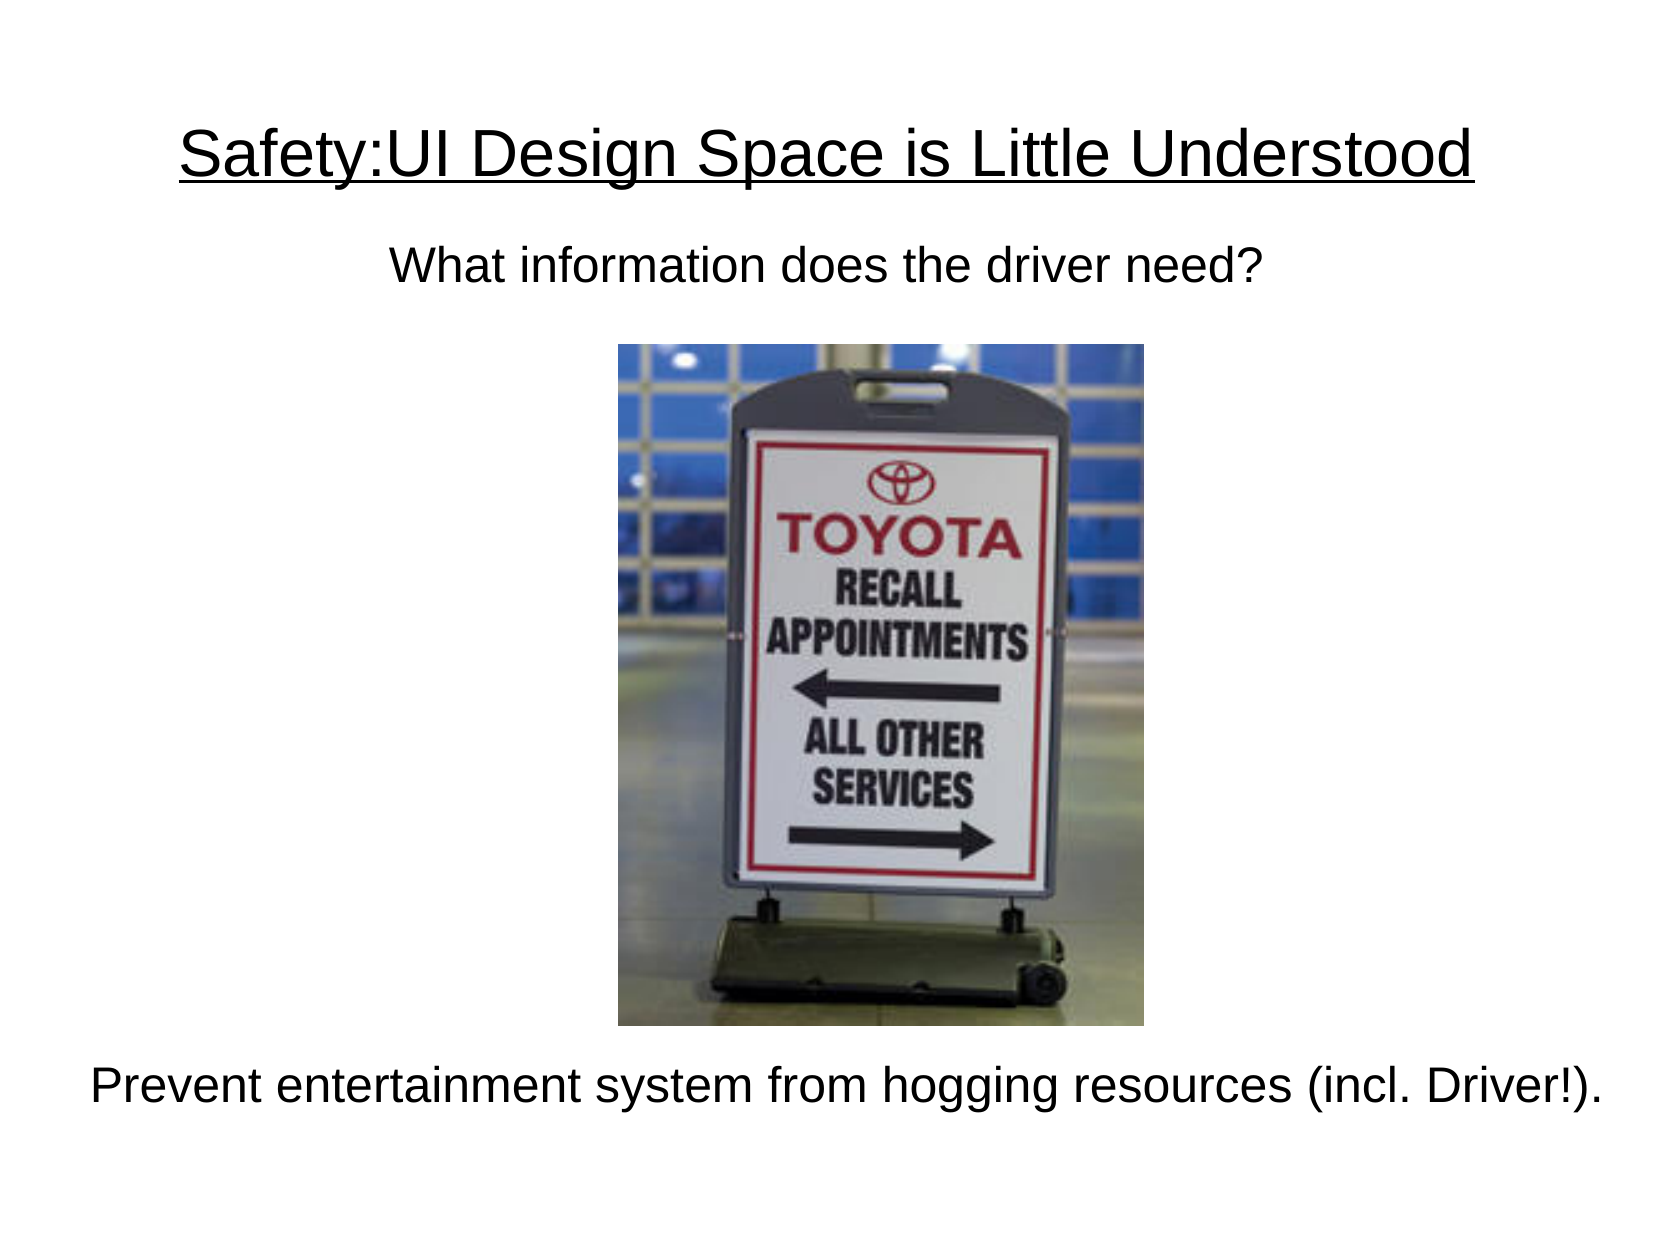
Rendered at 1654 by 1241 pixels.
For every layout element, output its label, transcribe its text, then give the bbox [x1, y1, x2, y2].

title Safety:UI Design Space is Little Understood [82, 49, 1571, 257]
picture [618, 344, 1144, 1027]
text_box What information does the driver need? [373, 229, 1280, 301]
text_box Prevent entertainment system from hogging resources (incl. Driver!). [75, 1050, 1634, 1121]
